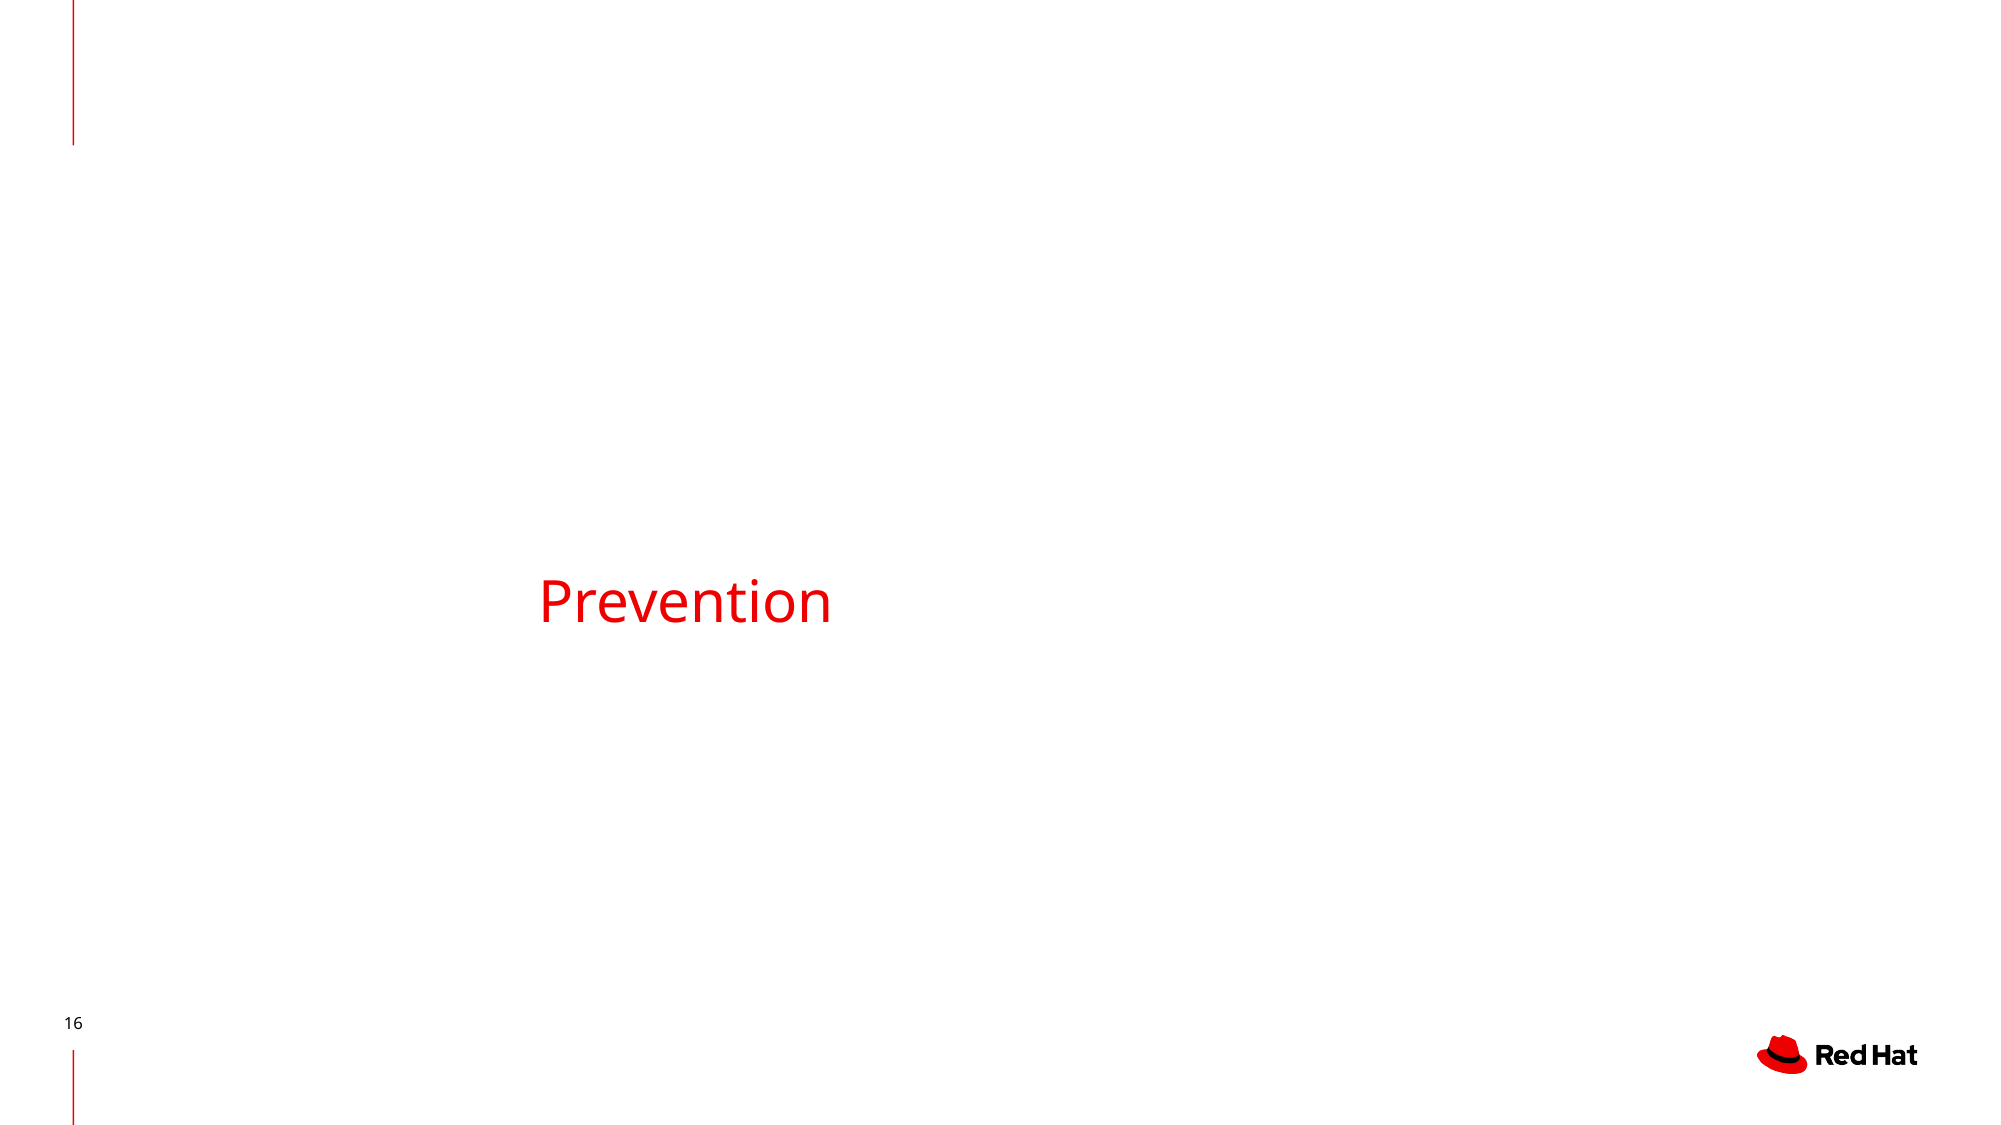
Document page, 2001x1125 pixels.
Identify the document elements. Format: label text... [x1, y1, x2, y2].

slide_number <number> [13, 1012, 134, 1036]
picture [1757, 1035, 1918, 1074]
title Prevention [538, 271, 1758, 917]
